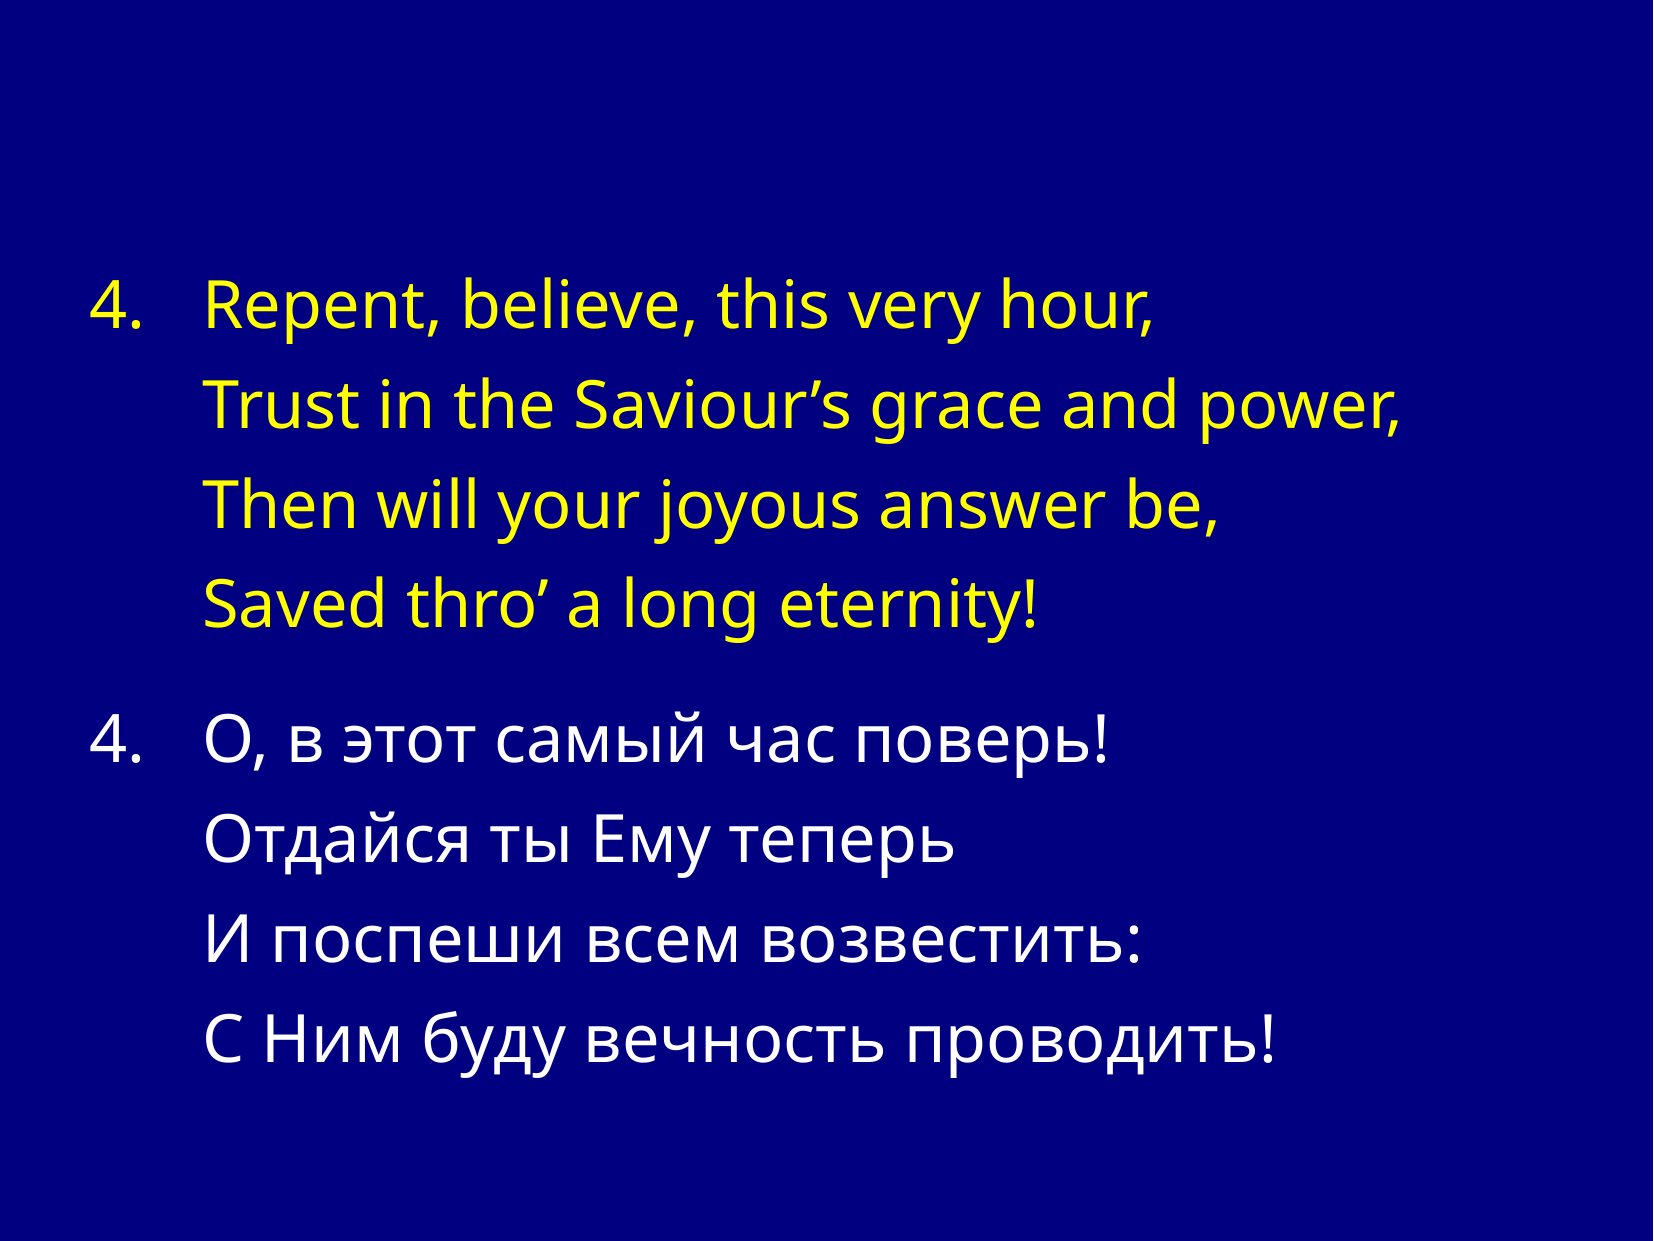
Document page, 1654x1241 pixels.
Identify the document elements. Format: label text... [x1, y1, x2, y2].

text_box 4. Repent, believe, this very hour, Trust in the Saviour’s grace and power, Then will your joyous answer be, Saved thro’ a long eternity! [75, 150, 1576, 638]
text_box 4. О, в этот самый час поверь! Отдайся ты Ему теперь И поспеши всем возвестить: С Ним буду вечность проводить! [75, 675, 1576, 1163]
